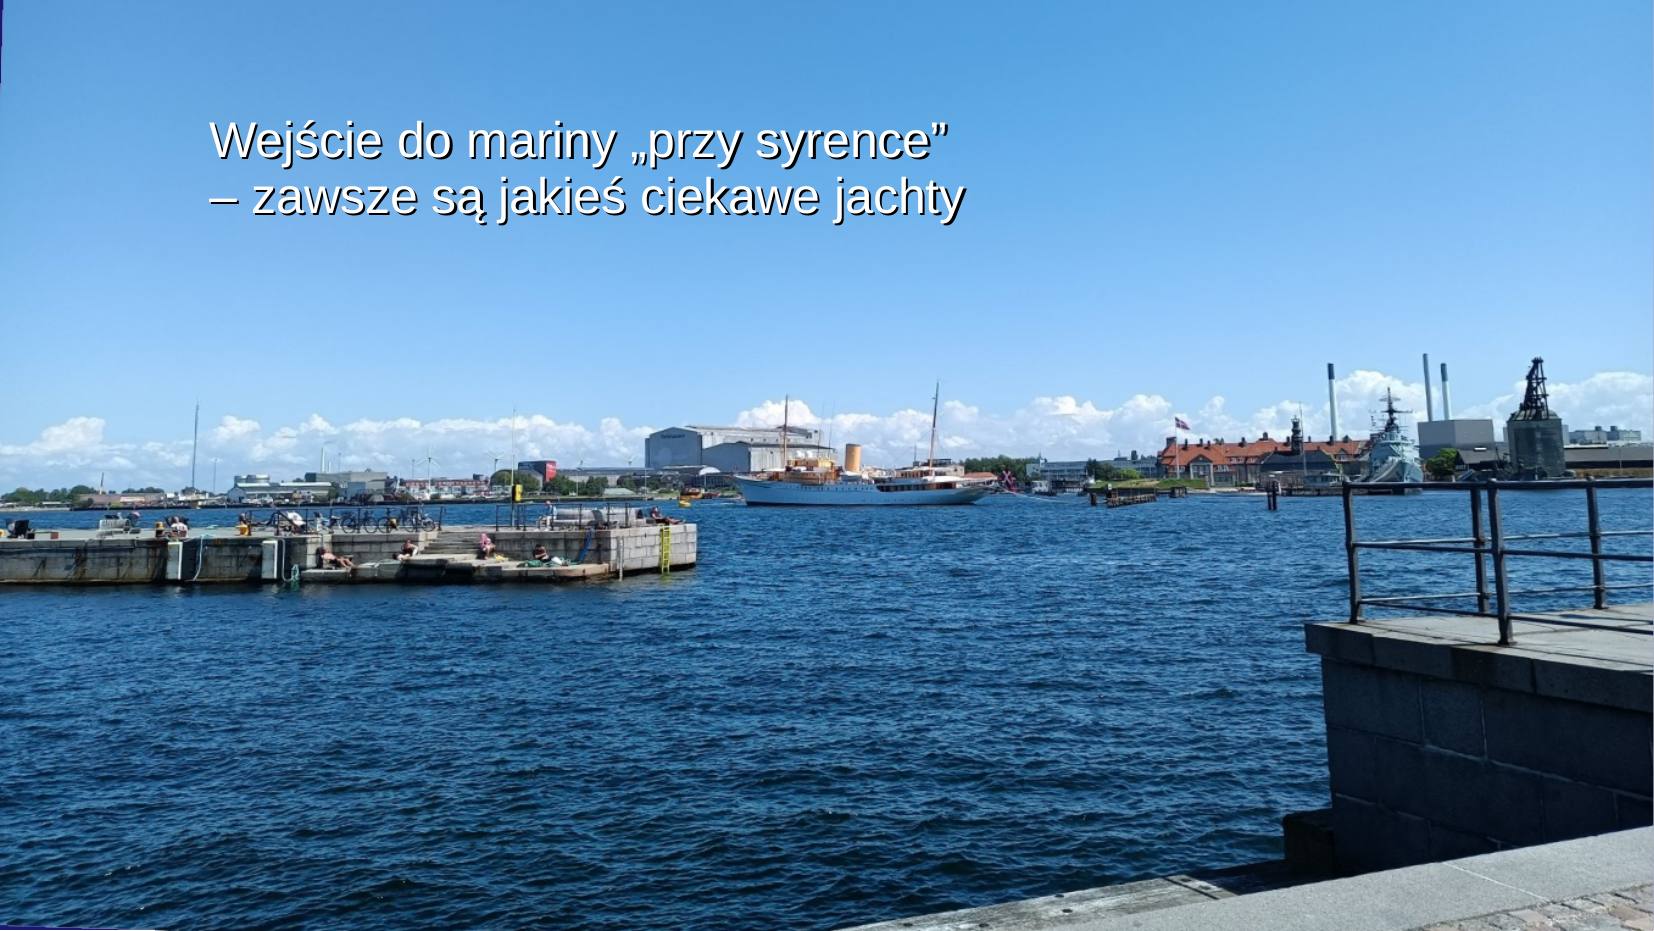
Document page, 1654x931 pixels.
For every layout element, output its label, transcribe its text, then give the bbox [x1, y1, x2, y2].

text_box Wejście do mariny „przy syrence” – zawsze są jakieś ciekawe jachty [194, 104, 981, 232]
picture [0, 0, 1654, 931]
